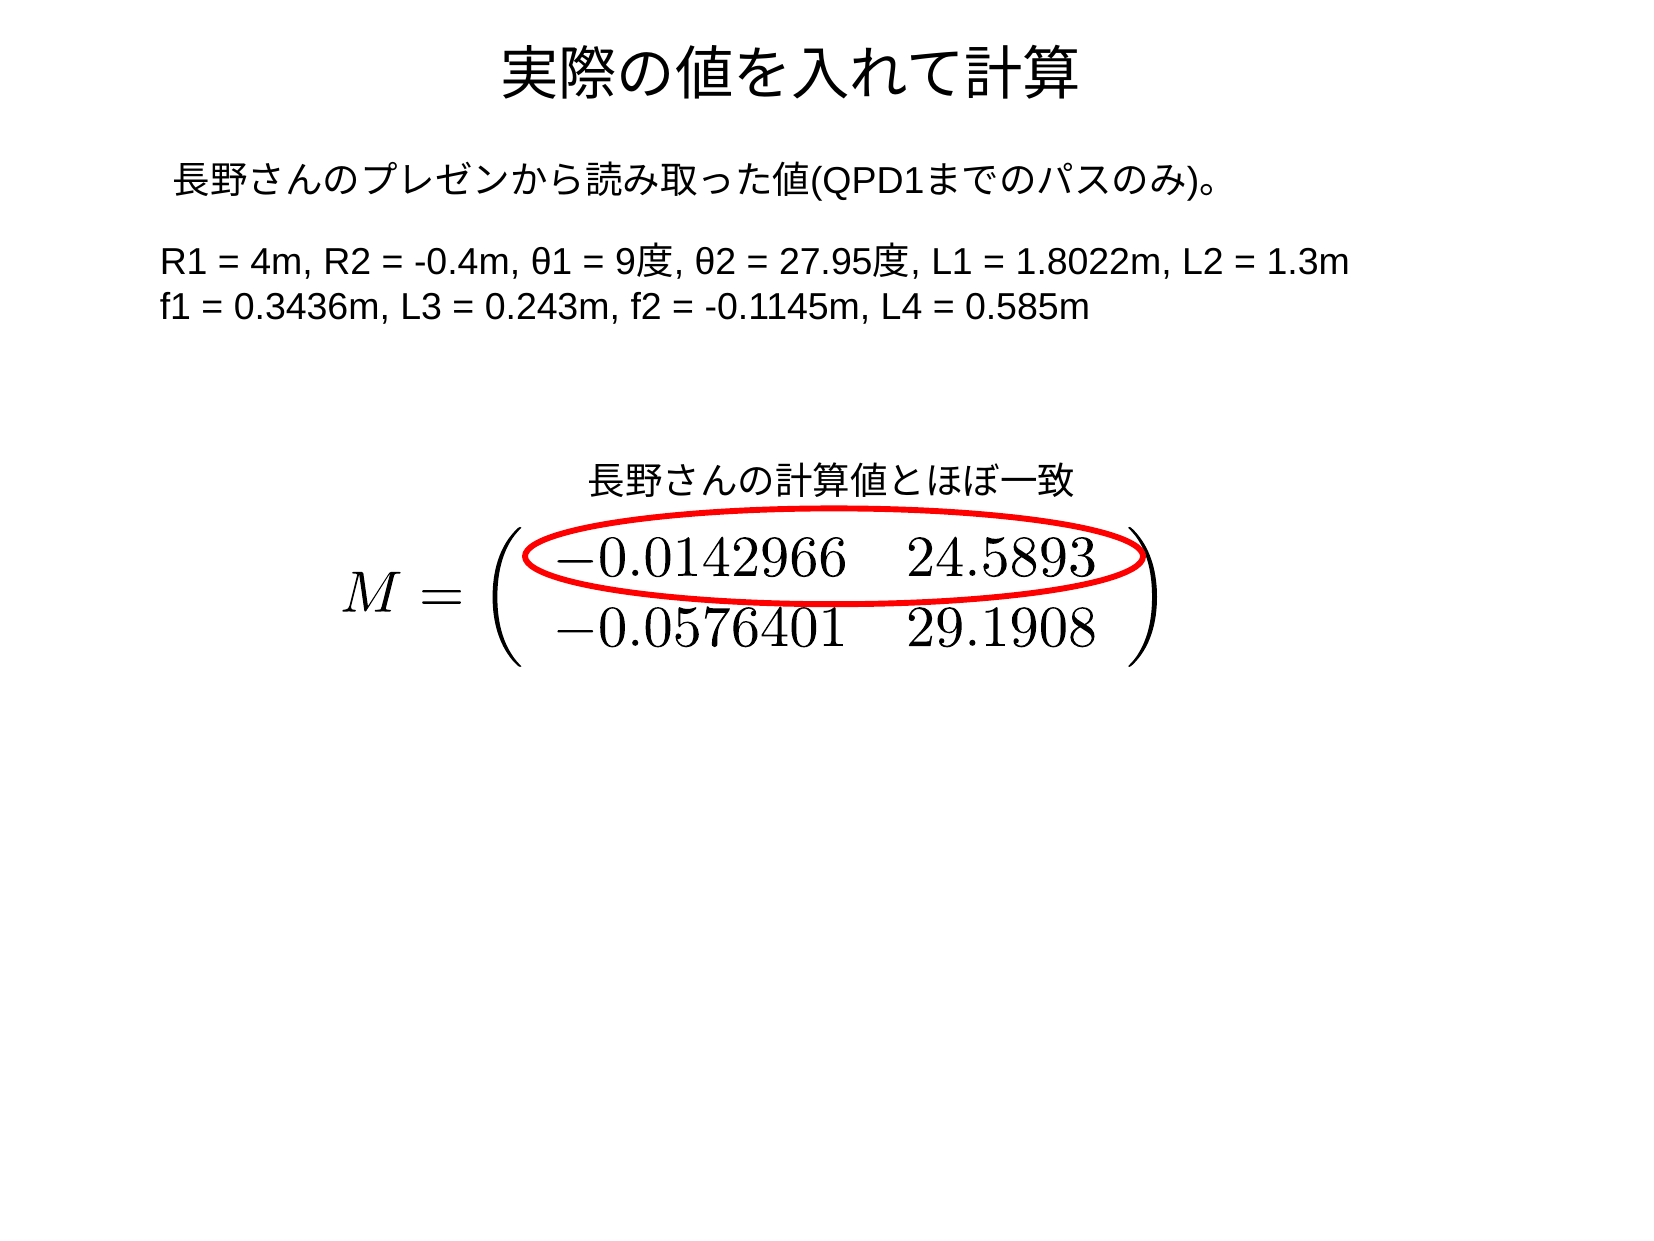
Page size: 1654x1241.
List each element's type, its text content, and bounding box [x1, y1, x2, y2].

picture [342, 526, 1158, 667]
text_box 長野さんの計算値とほぼ一致 [572, 443, 1069, 499]
text_box 実際の値を入れて計算 [485, 19, 1080, 98]
text_box R1 = 4m, R2 = -0.4m, θ1 = 9度, θ2 = 27.95度, L1 = 1.8022m, L2 = 1.3m f1 = 0.3436m, L3 = 0.243m, f2 = -0.1145m, L4 = 0.585m [145, 223, 1365, 323]
picture [529, 526, 1139, 601]
text_box 長野さんのプレゼンから読み取った値(QPD1までのパスのみ)。 [157, 142, 1167, 200]
